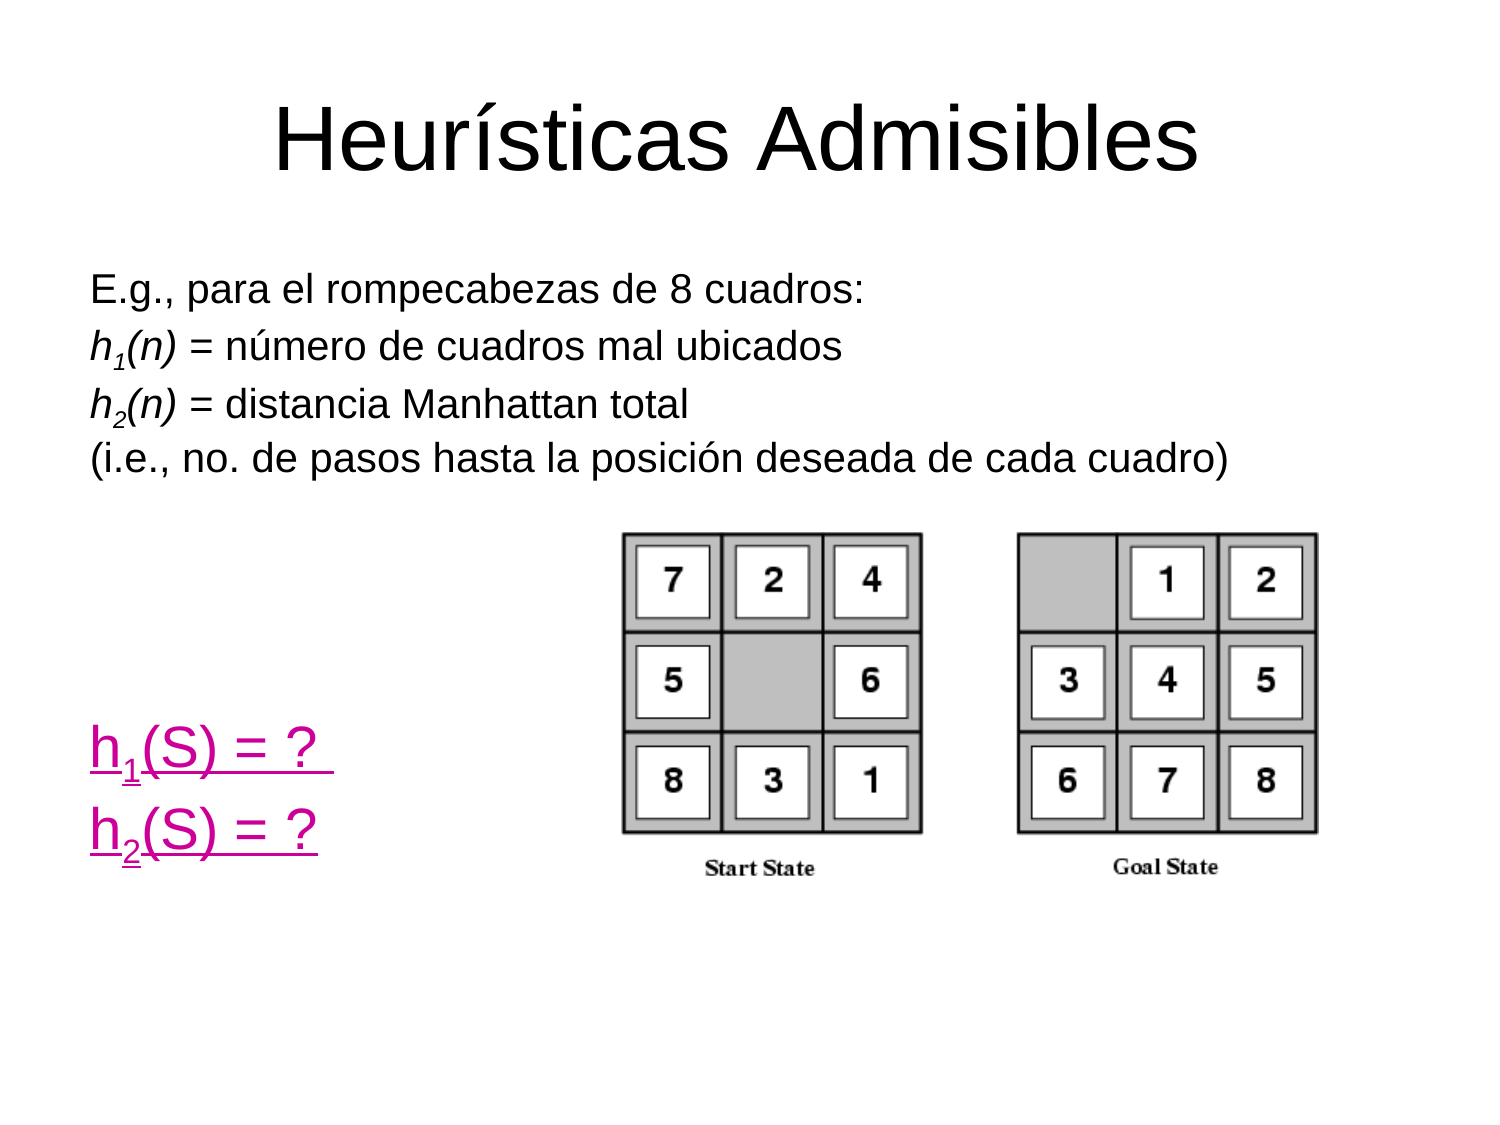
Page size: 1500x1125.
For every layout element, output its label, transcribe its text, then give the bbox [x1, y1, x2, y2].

list E.g., para el rompecabezas de 8 cuadros: h1(n) = número de cuadros mal ubicados h2(n) = distancia Manhattan total (i.e., no. de pasos hasta la posición deseada de cada cuadro) h1(S) = ? h2(S) = ? [75, 262, 1426, 1006]
picture [620, 531, 1319, 887]
title Heurísticas Admisibles [75, 45, 1426, 233]
